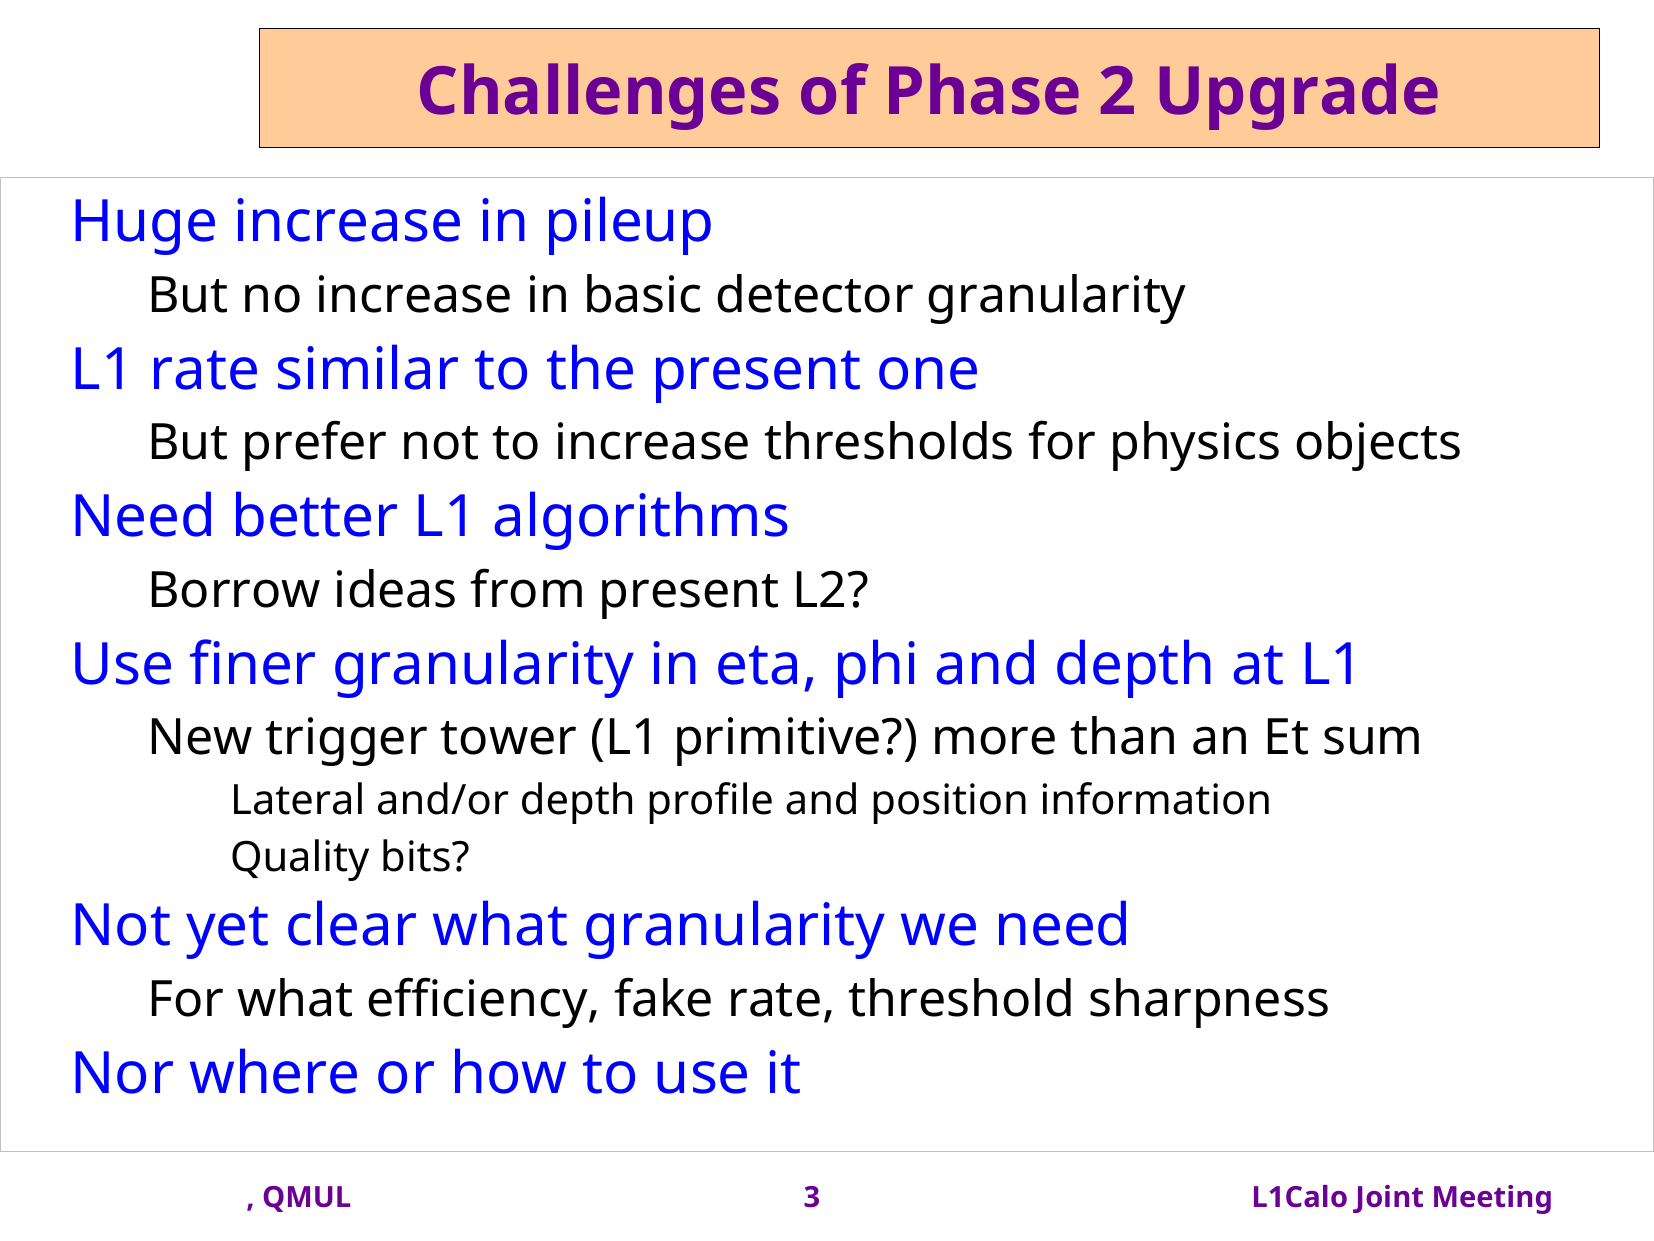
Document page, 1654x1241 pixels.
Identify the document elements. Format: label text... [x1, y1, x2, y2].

list Huge increase in pileup But no increase in basic detector granularity L1 rate similar to the present one But prefer not to increase thresholds for physics objects Need better L1 algorithms Borrow ideas from present L2? Use finer granularity in eta, phi and depth at L1 New trigger tower (L1 primitive?) more than an Et sum Lateral and/or depth profile and position information Quality bits? Not yet clear what granularity we need For what efficiency, fake rate, threshold sharpness Nor where or how to use it [52, 179, 1598, 1132]
title Challenges of Phase 2 Upgrade [259, 28, 1600, 148]
